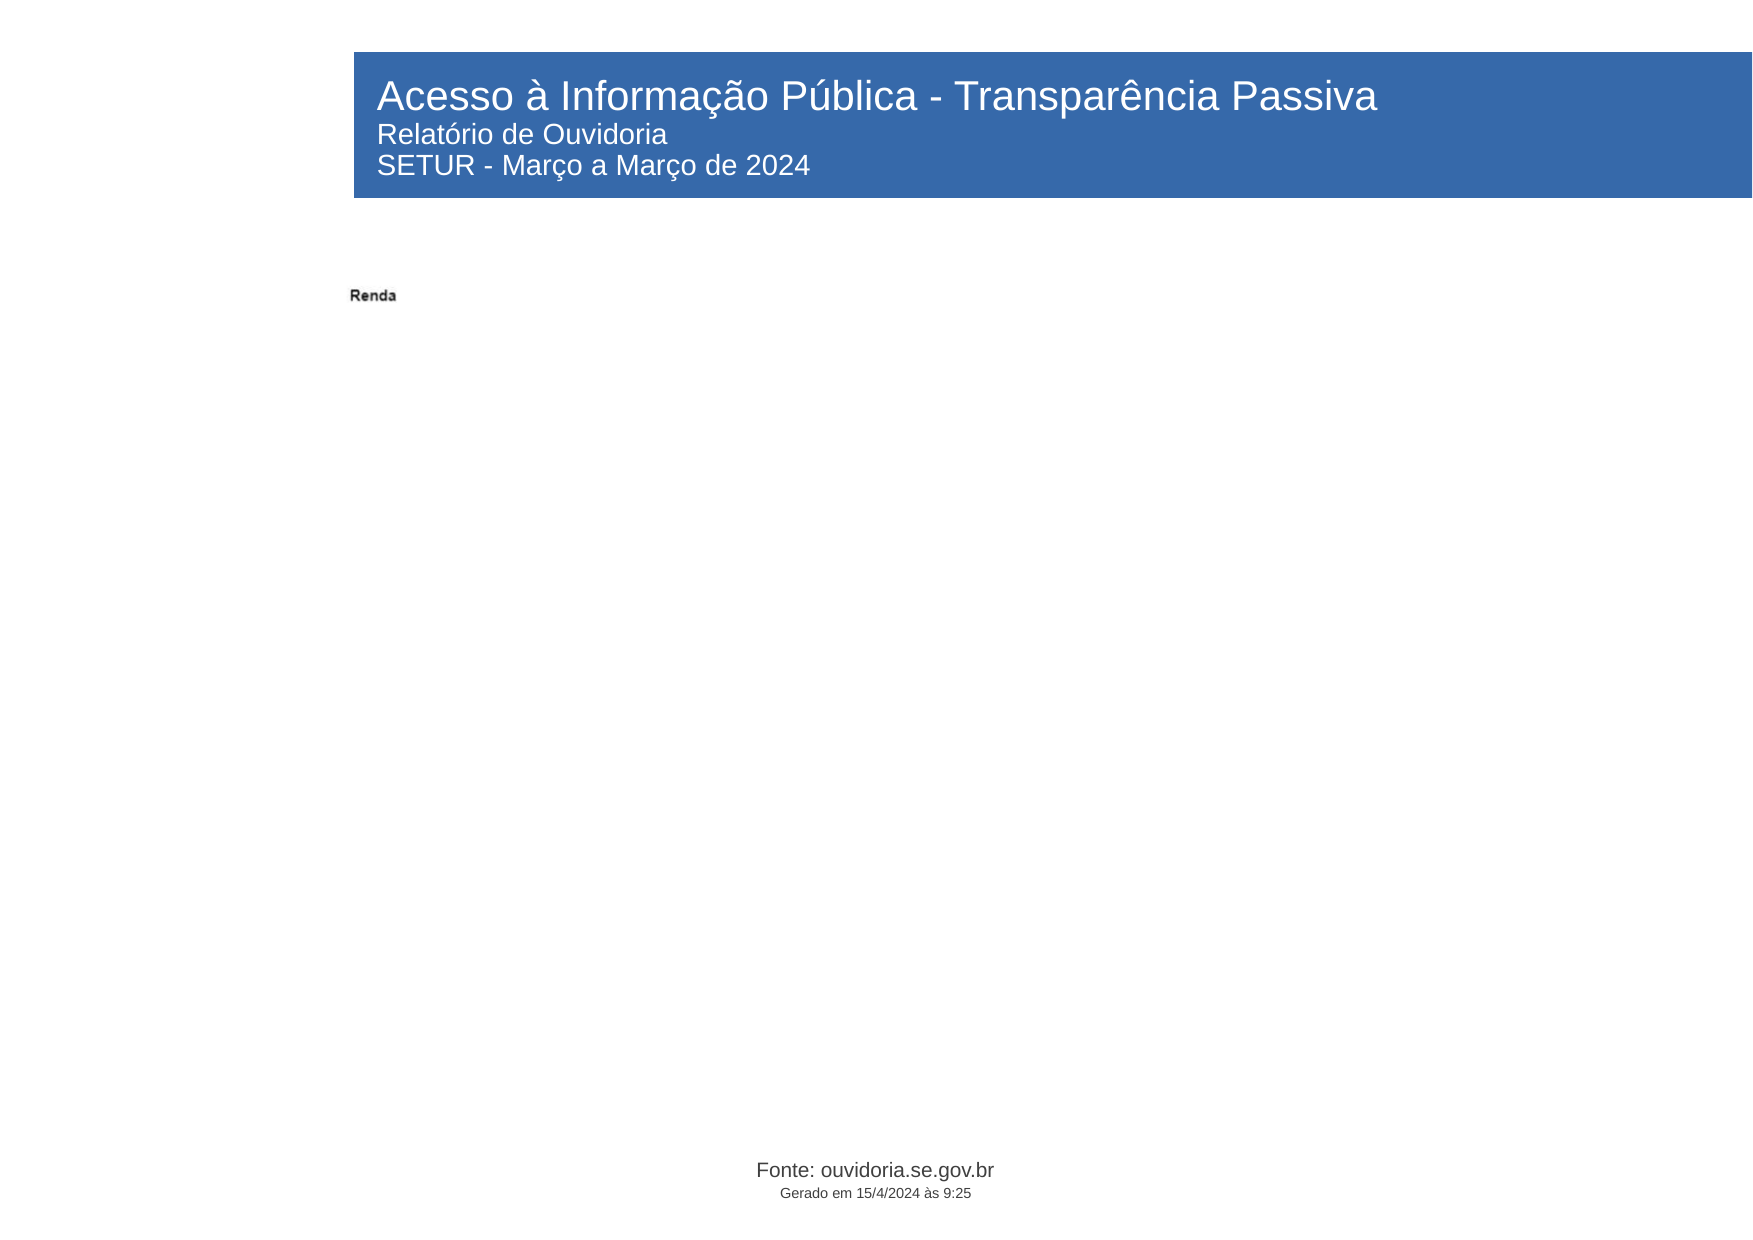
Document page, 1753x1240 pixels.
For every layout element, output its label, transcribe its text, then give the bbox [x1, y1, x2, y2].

text_box [354, 52, 1752, 198]
text_box Gerado em 15/4/2024 às 9:25 [780, 1184, 999, 1208]
text_box Acesso à Informação Pública - Transparência Passiva Relatório de Ouvidoria SETUR - Março a Março de 2024 [376, 72, 1403, 186]
text_box Fonte: ouvidoria.se.gov.br [756, 1158, 1023, 1188]
text_box [155, 211, 1599, 1028]
